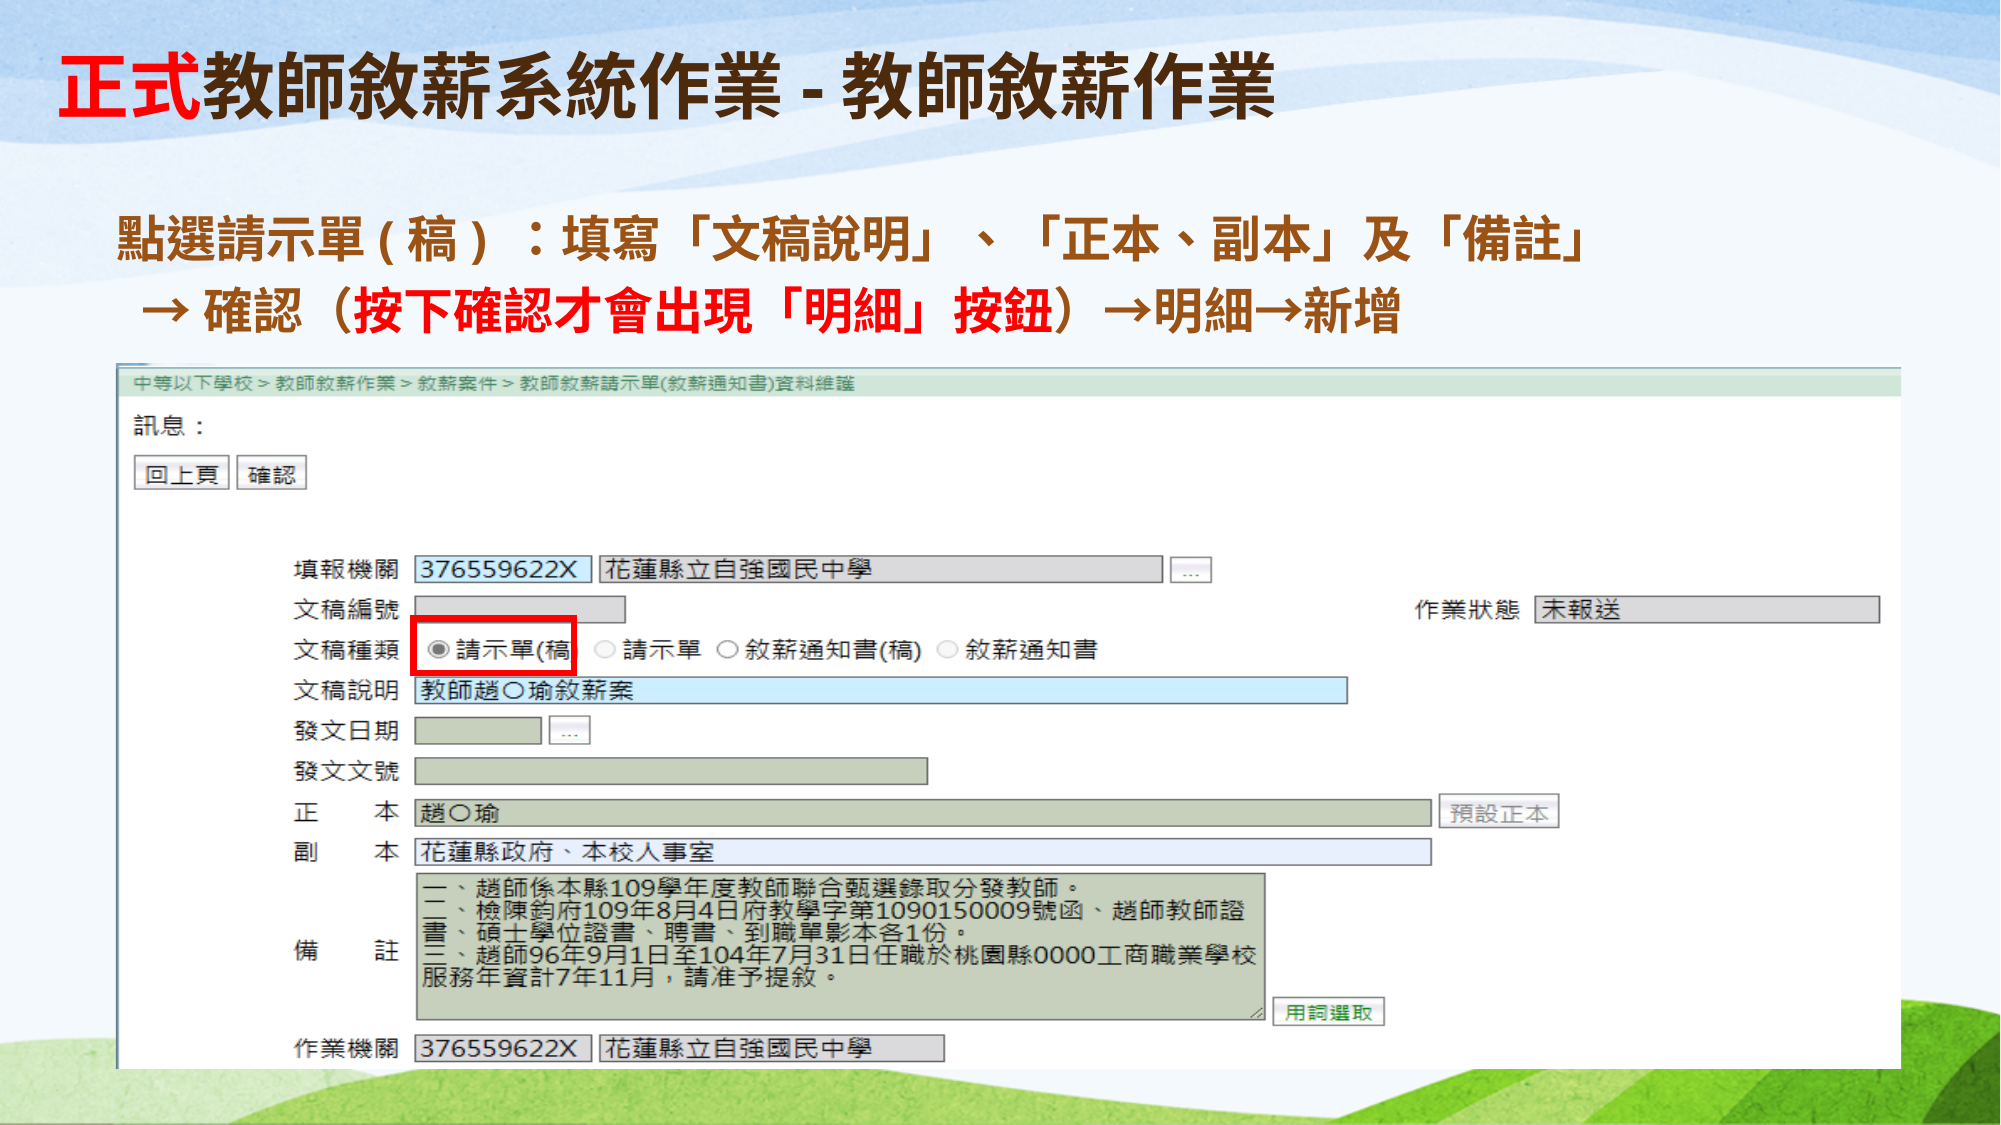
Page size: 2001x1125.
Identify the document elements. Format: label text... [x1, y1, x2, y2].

picture [0, 0, 2001, 1125]
title 正式教師敘薪系統作業-教師敘薪作業 [41, 43, 1385, 138]
text_box 點選請示單(稿) ：填寫「文稿說明」、「正本、副本」及「備註」 →確認（按下確認才會出現「明細」按鈕）→明細→新增 [101, 167, 1902, 348]
